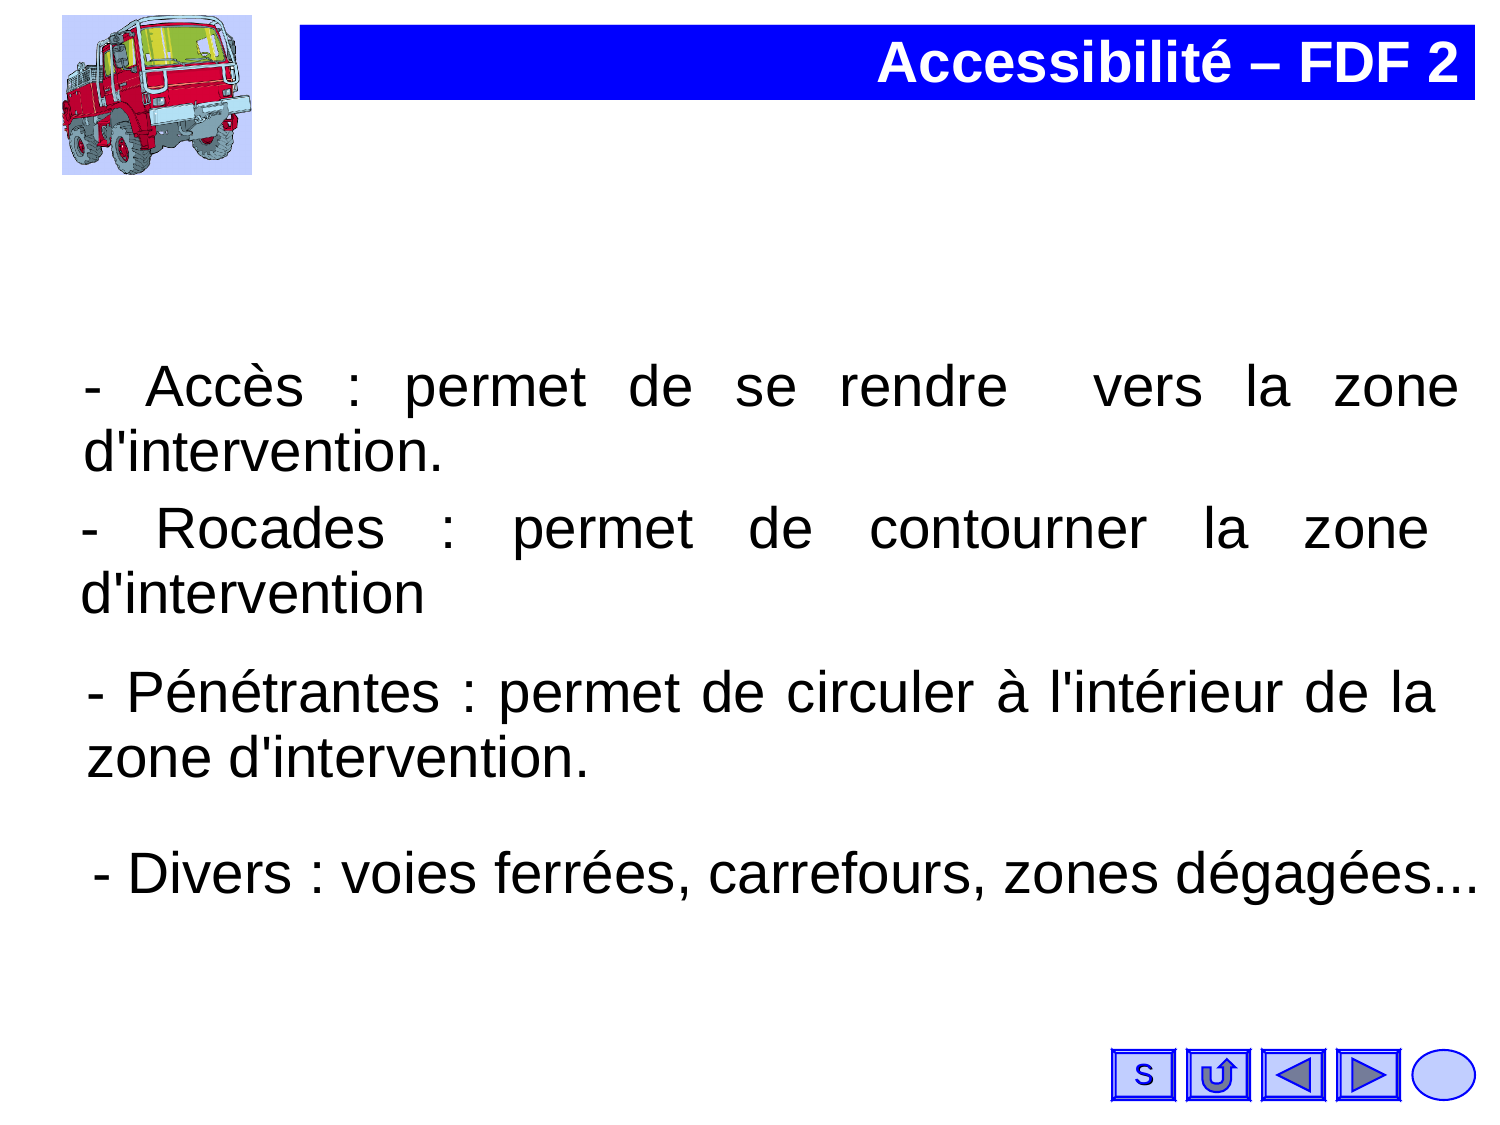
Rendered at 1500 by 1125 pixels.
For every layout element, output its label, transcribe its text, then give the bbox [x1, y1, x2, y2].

text_box - Accès : permet de se rendre vers la zone d'intervention. [68, 346, 1477, 491]
text_box - Divers : voies ferrées, carrefours, zones dégagées... [77, 832, 1498, 914]
text_box - Pénétrantes : permet de circuler à l'intérieur de la zone d'intervention. [71, 652, 1453, 798]
text_box Accessibilité – FDF 2 [299, 24, 1475, 100]
text_box [1412, 1049, 1476, 1101]
text_box - Rocades : permet de contourner la zone d'intervention [66, 488, 1447, 633]
